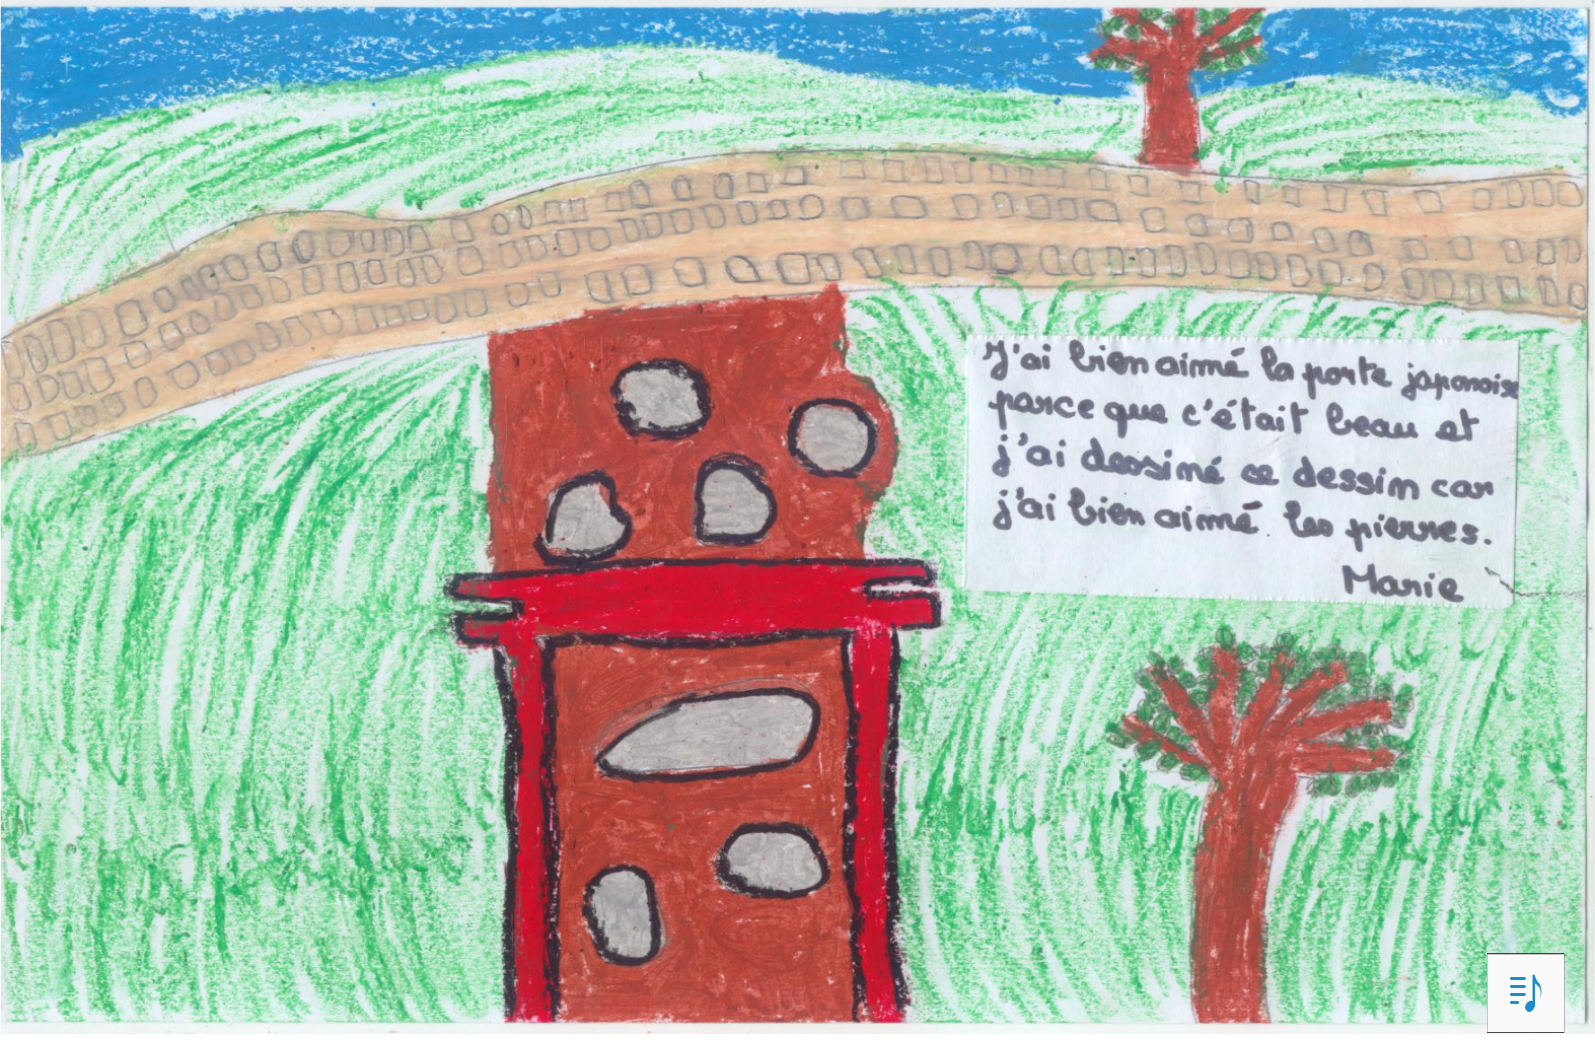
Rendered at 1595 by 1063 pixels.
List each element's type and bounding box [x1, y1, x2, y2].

text_box [1485, 952, 1565, 1034]
picture [0, 0, 1595, 1034]
